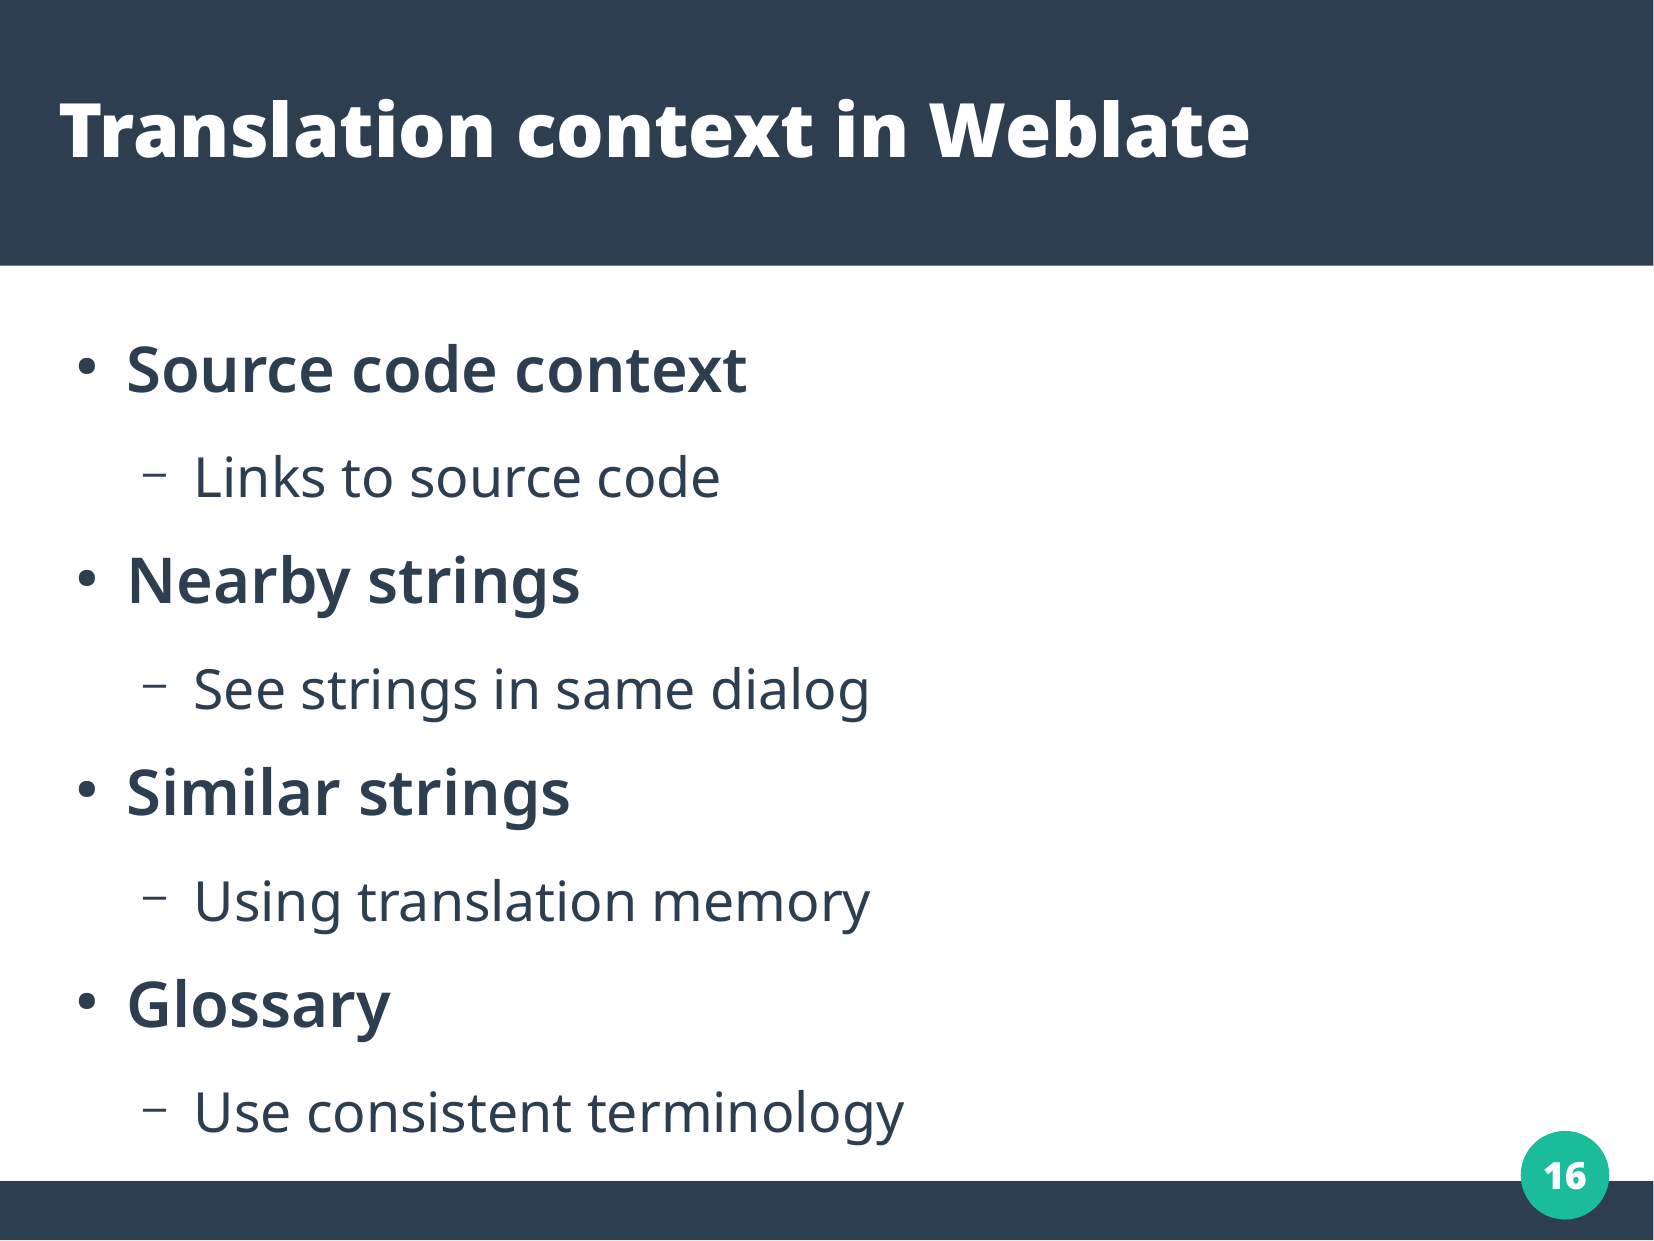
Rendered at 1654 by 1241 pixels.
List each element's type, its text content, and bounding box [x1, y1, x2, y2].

list Source code context Links to source code Nearby strings See strings in same dialog Similar strings Using translation memory Glossary Use consistent terminology [59, 324, 1595, 1152]
title Translation context in Weblate [59, 49, 1595, 207]
